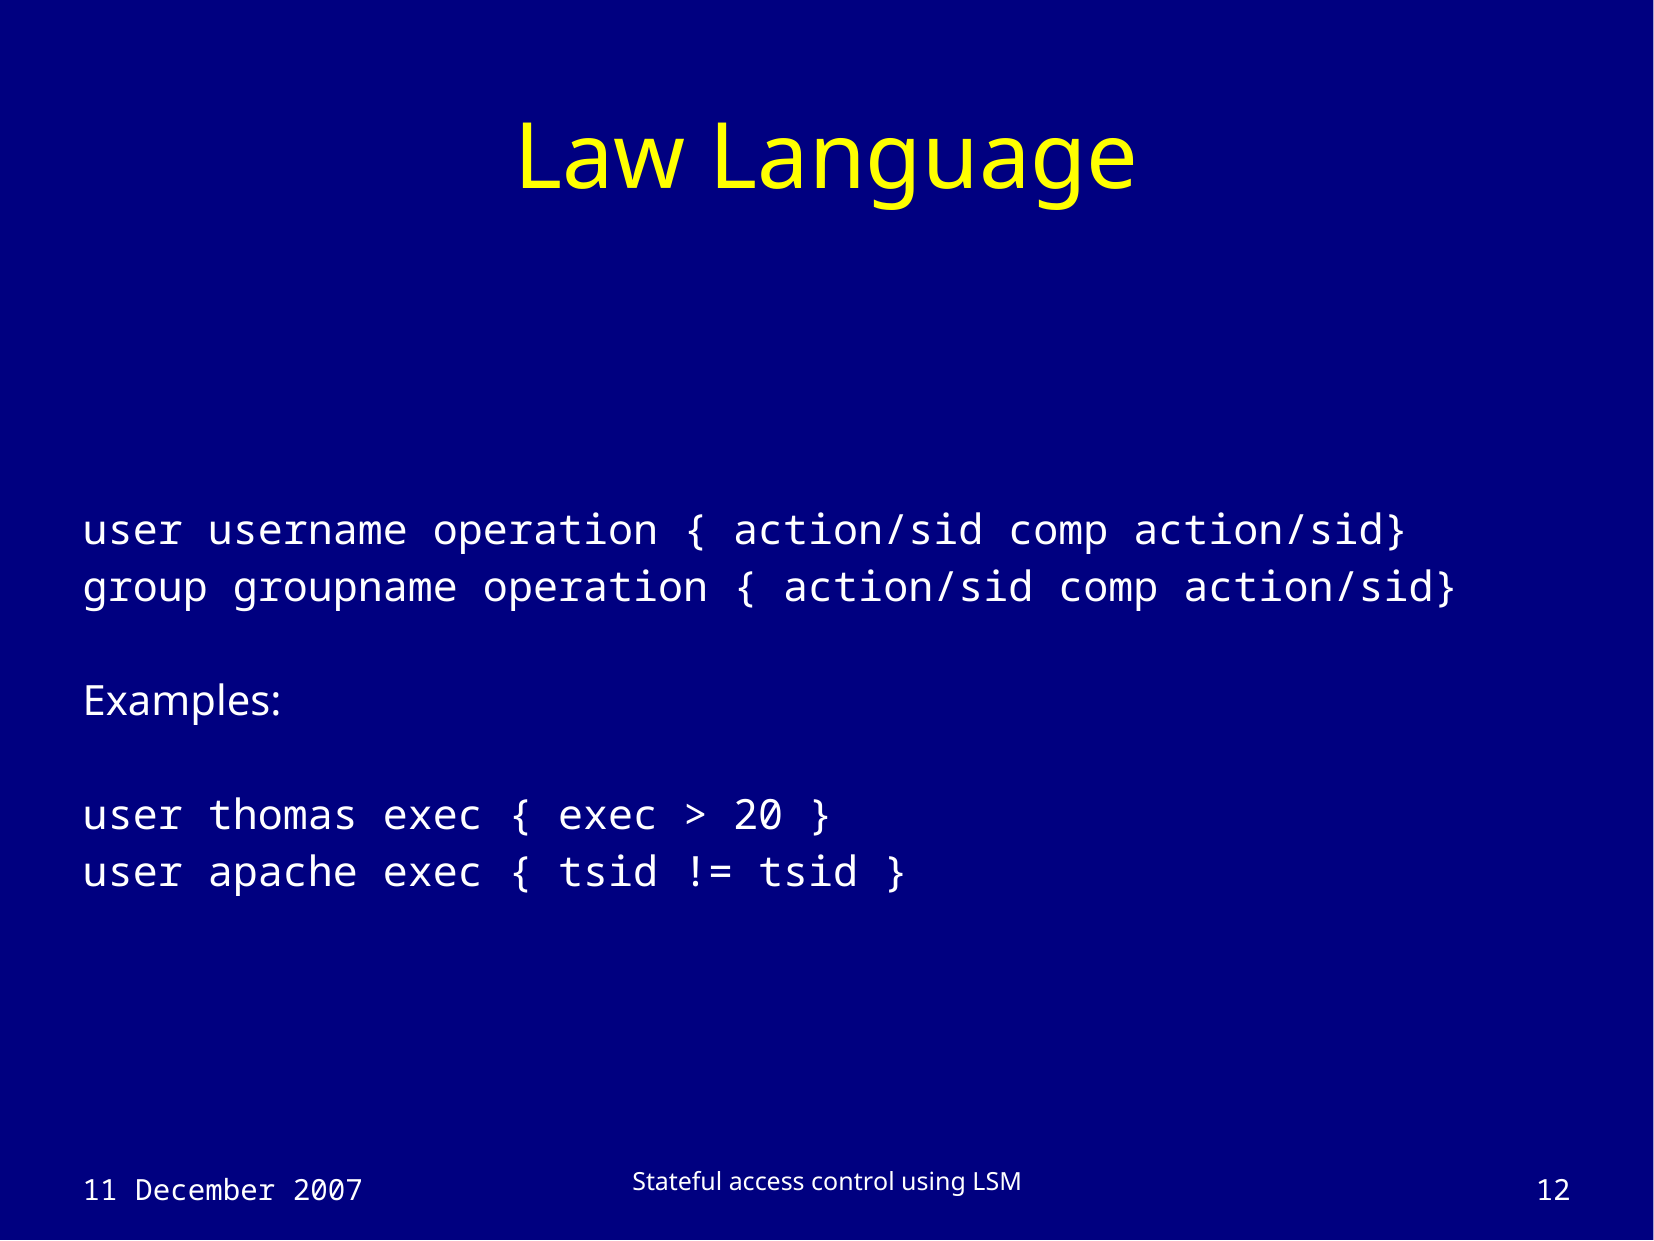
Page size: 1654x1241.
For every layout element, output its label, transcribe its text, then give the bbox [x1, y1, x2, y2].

title Law Language [82, 49, 1571, 257]
subtitle user username operation { action/sid comp action/sid} group groupname operation { action/sid comp action/sid} Examples: user thomas exec { exec > 20 } user apache exec { tsid != tsid } [82, 297, 1571, 1102]
